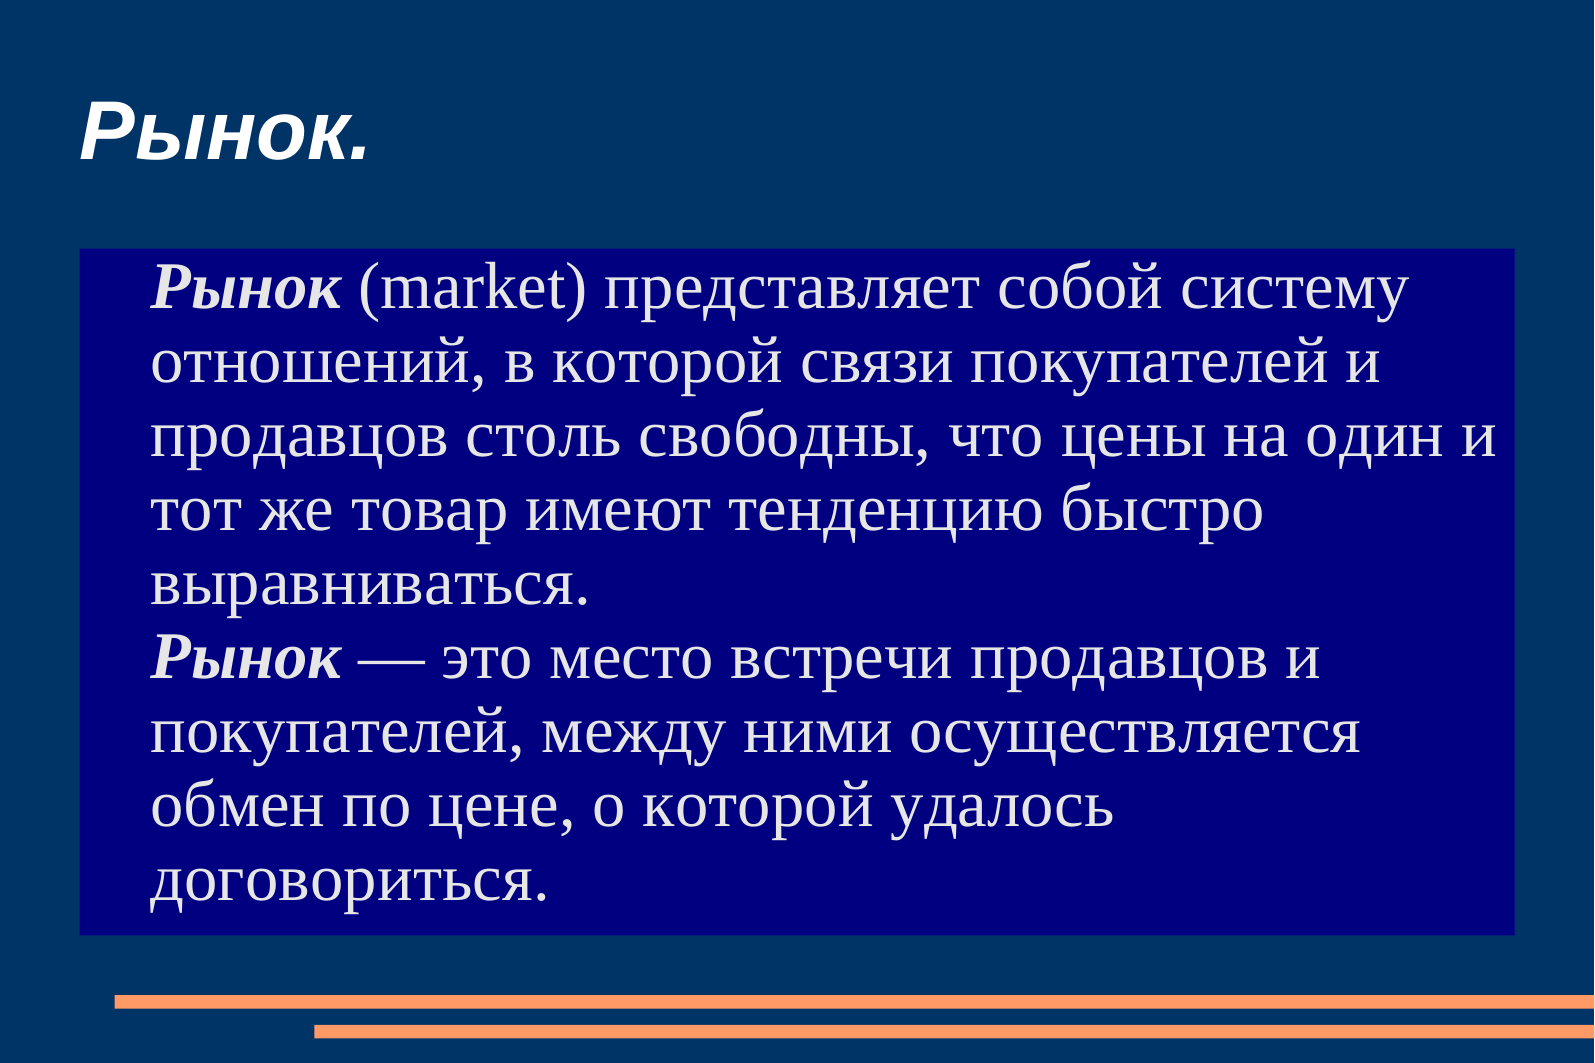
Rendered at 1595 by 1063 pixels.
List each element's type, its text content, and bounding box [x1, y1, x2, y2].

list Рынок (market) представляет собой систему отношений, в которой связи покупателей и продавцов столь свободны, что цены на один и тот же товар имеют тенденцию быстро выравниваться. Рынок — это место встречи продавцов и покупателей, между ними осуществляется обмен по цене, о которой удалось договориться. [79, 248, 1515, 936]
title Рынок. [79, 49, 1515, 213]
